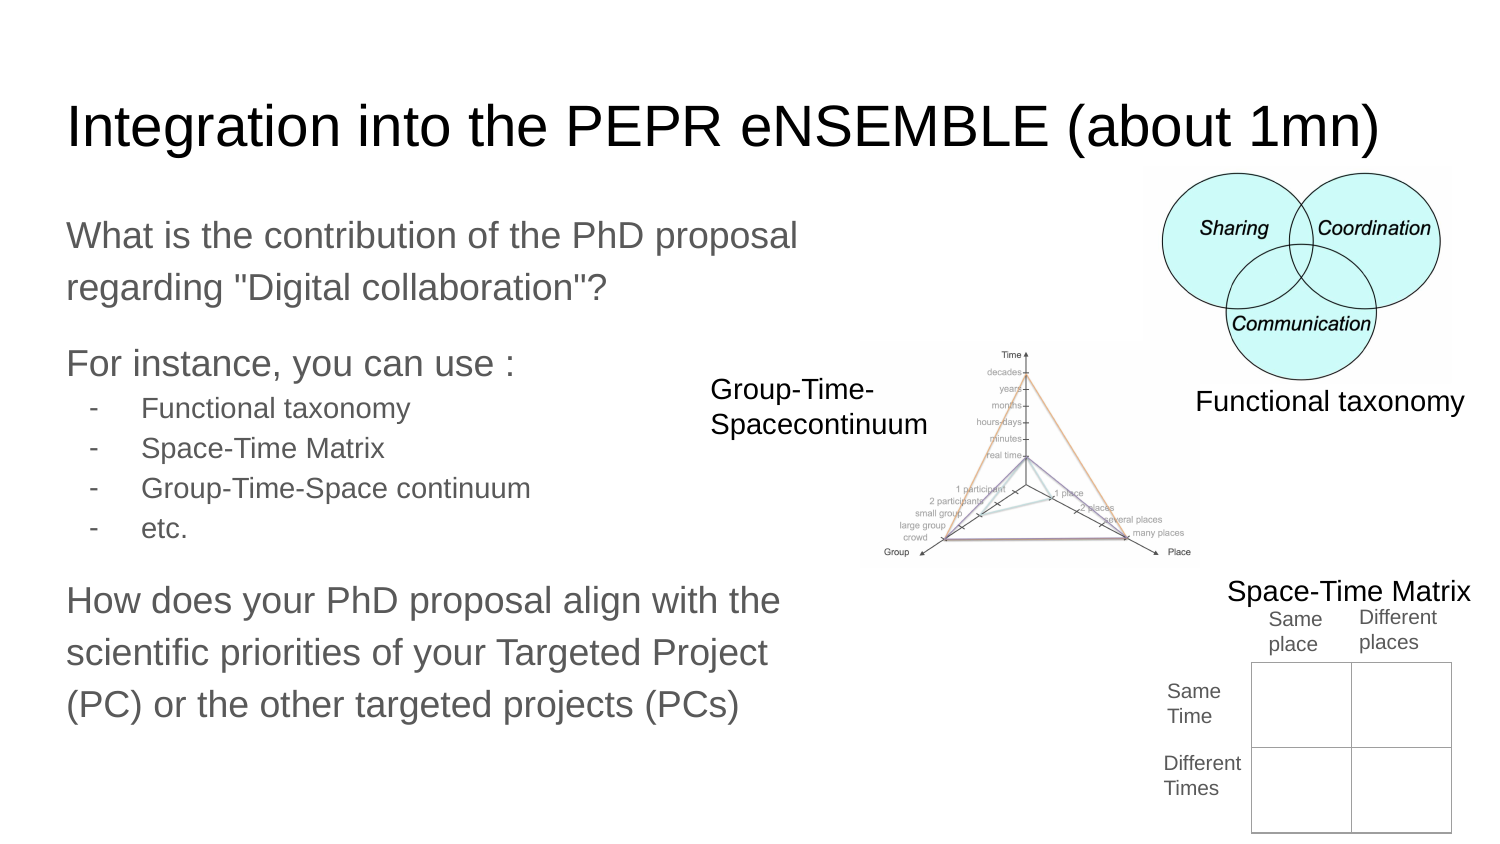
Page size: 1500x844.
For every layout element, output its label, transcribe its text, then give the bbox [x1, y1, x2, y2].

text_box Same place [1253, 631, 1343, 662]
list What is the contribution of the PhD proposal regarding "Digital collaboration"? For instance, you can use : Functional taxonomy Space-Time Matrix Group-Time-Space continuum etc. How does your PhD proposal align with the scientific priorities of your Targeted Project (PC) or the other targeted projects (PCs) [51, 189, 843, 750]
text_box Different Times [1148, 734, 1251, 808]
table_cell [1252, 748, 1351, 832]
text_box Functional taxonomy [1180, 367, 1500, 462]
table_header [1352, 663, 1451, 747]
table_cell [1352, 748, 1451, 832]
title Integration into the PEPR eNSEMBLE (about 1mn) [51, 72, 1449, 167]
picture [860, 166, 1452, 569]
text_box Different places [1344, 631, 1467, 663]
text_box Same Time [1152, 662, 1251, 734]
table_header [1252, 663, 1351, 747]
text_box Group-Time-Spacecontinuum [695, 355, 985, 429]
text_box Space-Time Matrix [1212, 556, 1500, 631]
